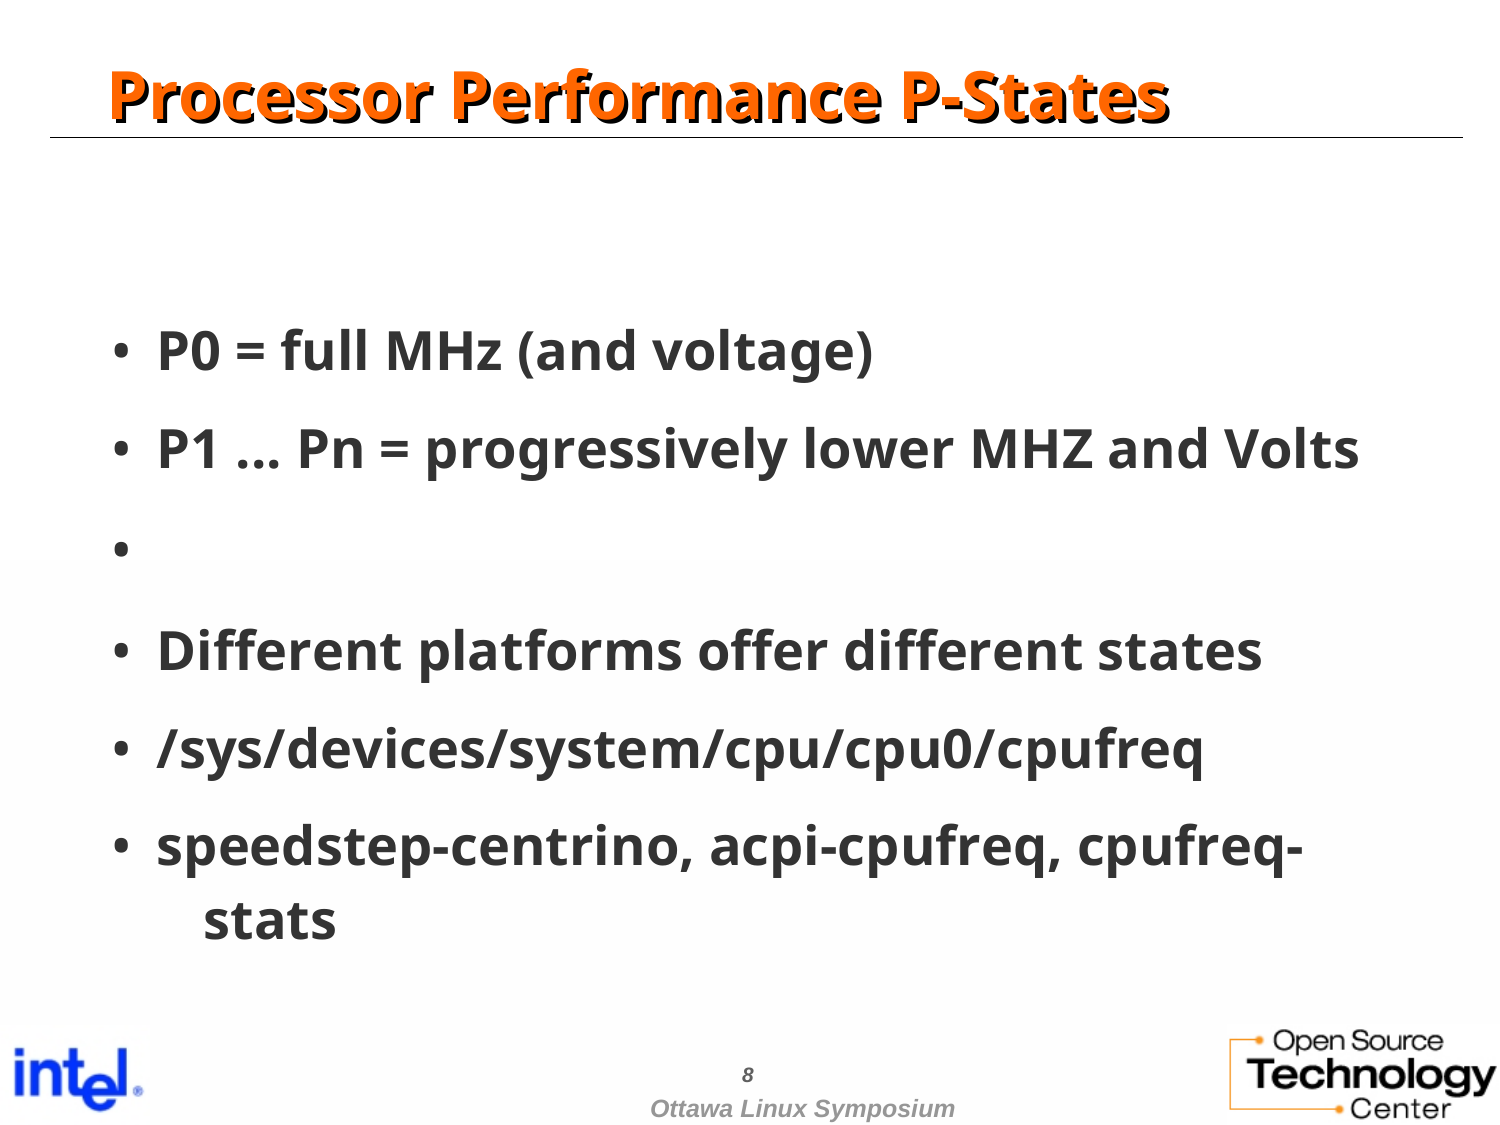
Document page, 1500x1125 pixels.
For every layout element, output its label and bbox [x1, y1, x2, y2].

picture [1227, 1024, 1500, 1125]
picture [0, 1025, 150, 1125]
